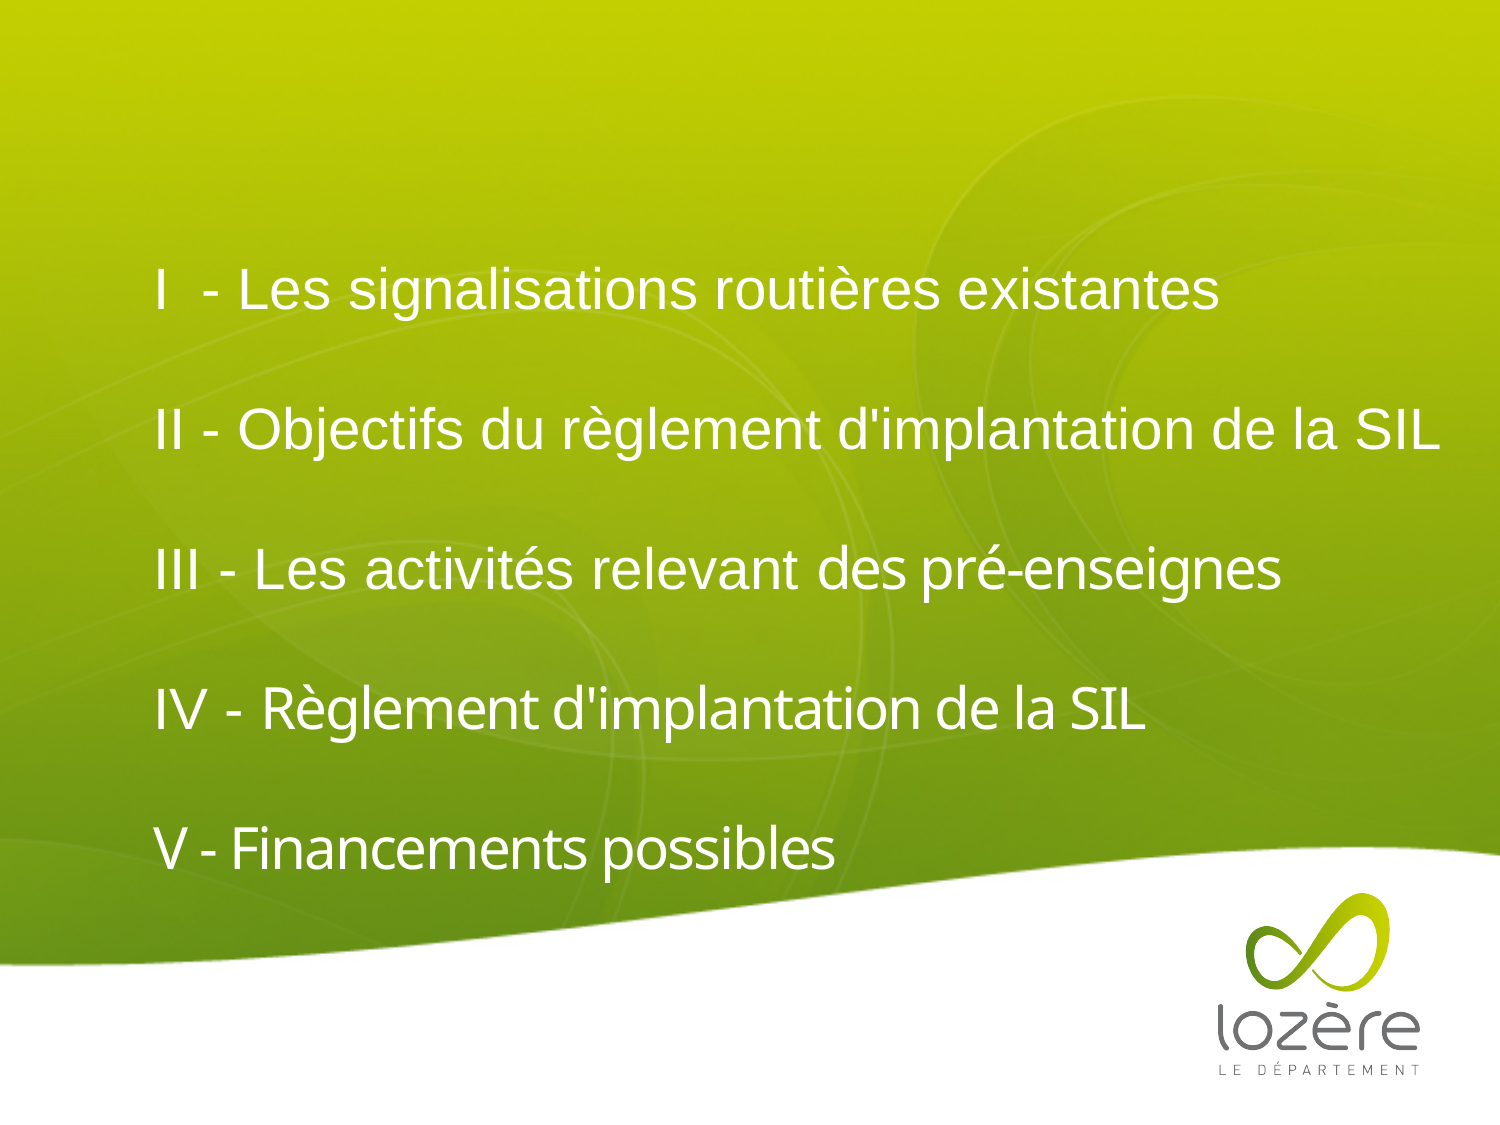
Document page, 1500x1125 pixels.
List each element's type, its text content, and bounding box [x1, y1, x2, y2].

text_box I - Les signalisations routières existantes II - Objectifs du règlement d'implantation de la SIL III - Les activités relevant des pré-enseignes IV - Règlement d'implantation de la SIL V - Financements possibles [118, 244, 1459, 889]
picture [0, 0, 1500, 1125]
